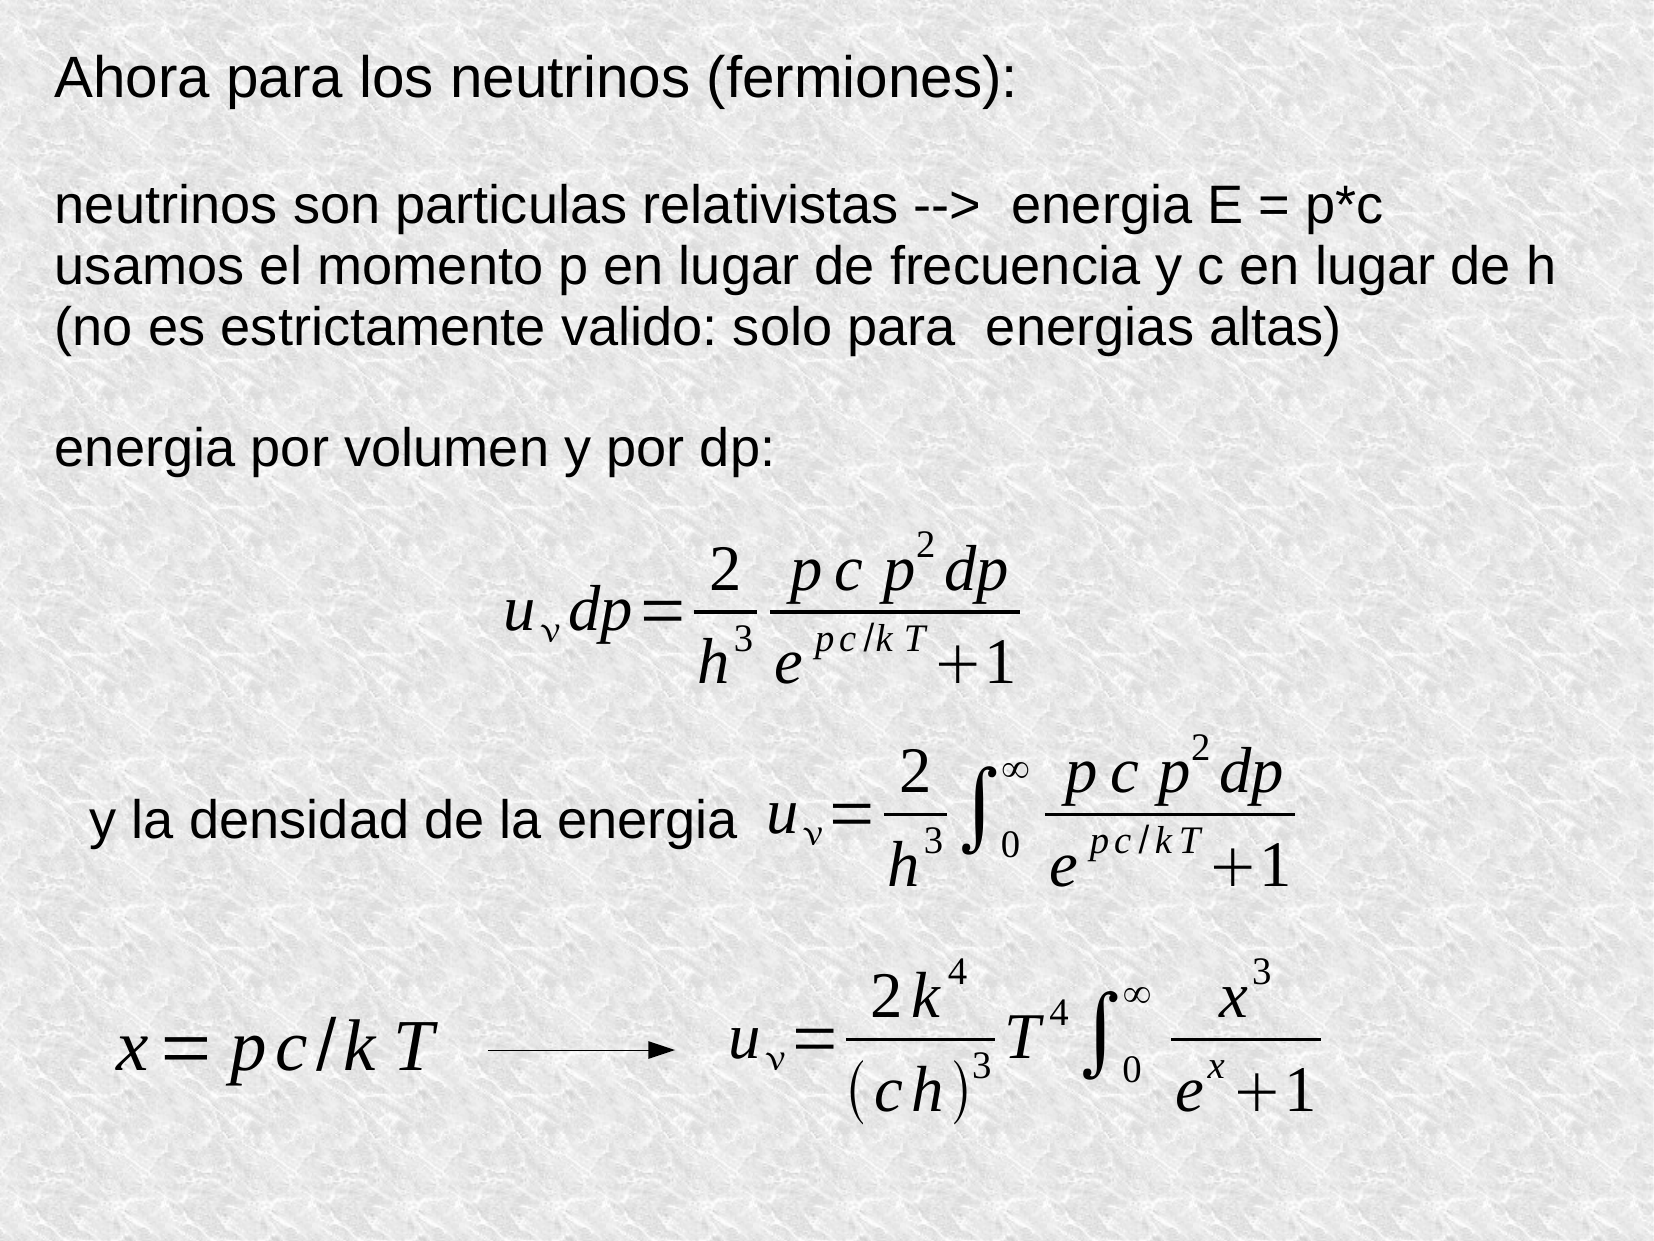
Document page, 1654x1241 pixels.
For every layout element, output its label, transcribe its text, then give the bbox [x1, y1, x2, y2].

chart [712, 952, 1338, 1127]
text_box Ahora para los neutrinos (fermiones): neutrinos son particulas relativistas --> energia E = p*c usamos el momento p en lugar de frecuencia y c en lugar de h (no es estrictamente valido: solo para energias altas) energia por volumen y por dp: [40, 37, 1426, 521]
chart [487, 525, 1039, 698]
chart [93, 1006, 451, 1088]
picture [0, 0, 1654, 1241]
chart [750, 727, 1315, 901]
text_box y la densidad de la energia [75, 782, 695, 863]
